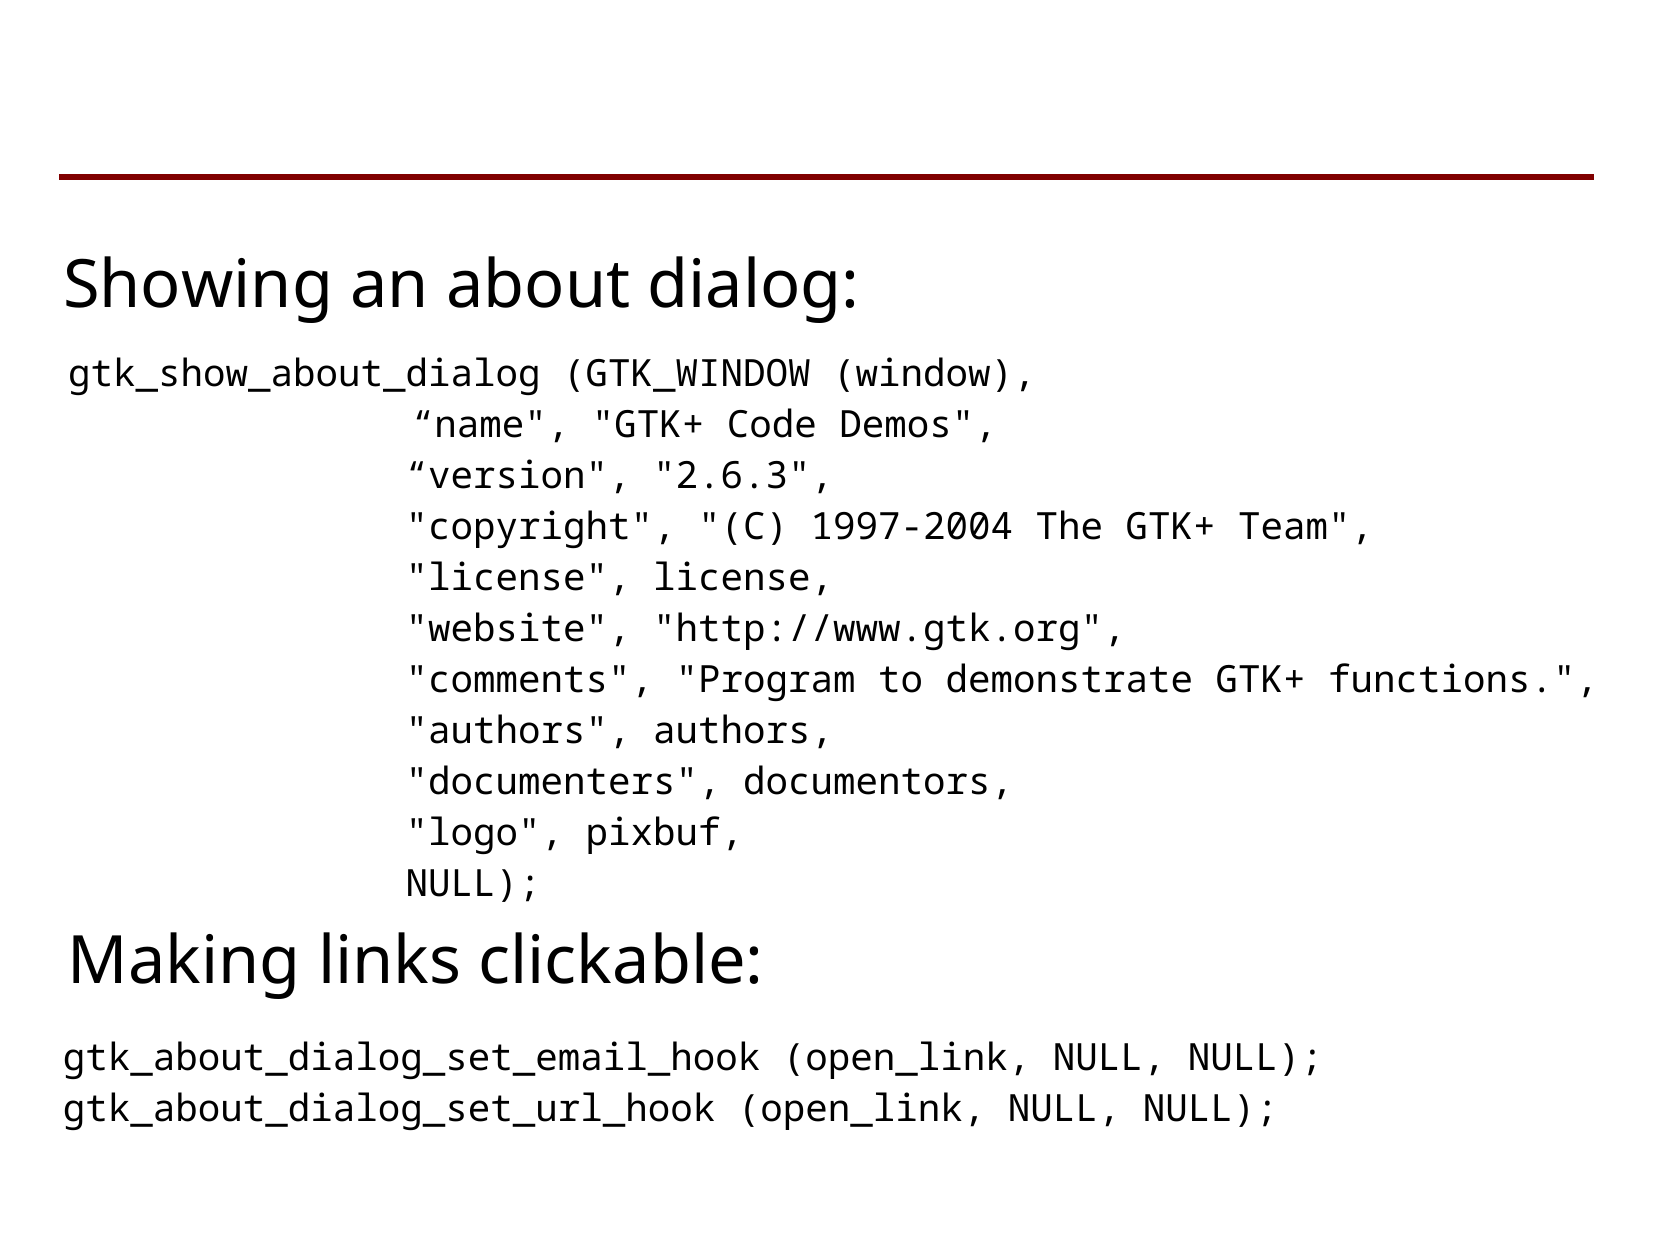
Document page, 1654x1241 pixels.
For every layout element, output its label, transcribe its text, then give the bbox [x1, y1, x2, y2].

text_box Making links clickable: [67, 912, 1518, 994]
list Showing an about dialog: [45, 236, 1581, 322]
text_box gtk_show_about_dialog (GTK_WINDOW (window), “name", "GTK+ Code Demos", “version", "2.6.3", "copyright", "(C) 1997-2004 The GTK+ Team", "license", license, "website", "http://www.gtk.org", "comments", "Program to demonstrate GTK+ functions.", "authors", authors, "documenters", documentors, "logo", pixbuf, NULL); [68, 346, 1622, 859]
text_box gtk_about_dialog_set_email_hook (open_link, NULL, NULL); gtk_about_dialog_set_url_hook (open_link, NULL, NULL); [62, 1030, 1324, 1121]
